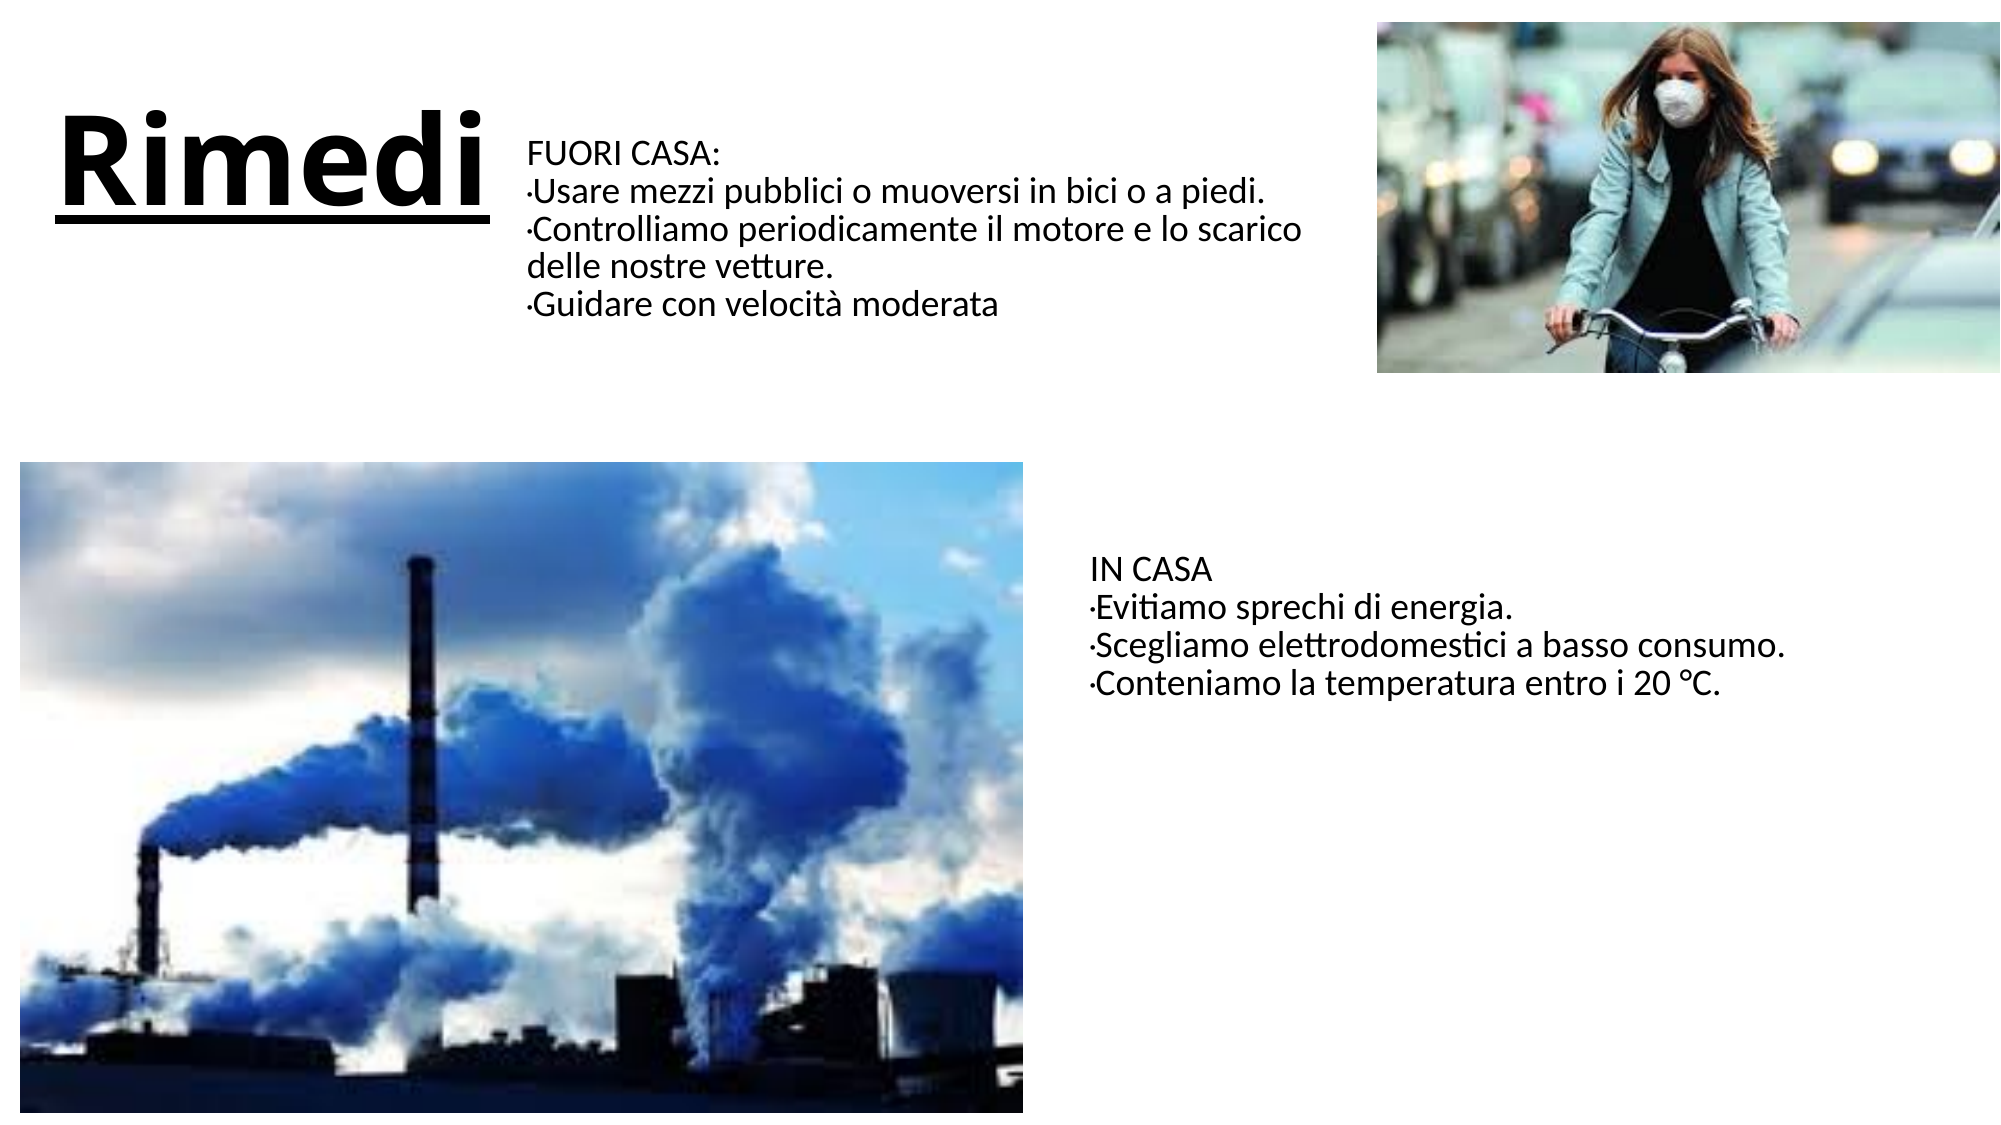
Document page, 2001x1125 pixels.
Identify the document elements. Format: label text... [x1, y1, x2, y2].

picture [20, 462, 1023, 1113]
picture [1377, 22, 2000, 373]
text_box IN CASA Evitiamo sprechi di energia. Scegliamo elettrodomestici a basso consumo. Conteniamo la temperatura entro i 20 °C. [1075, 508, 1969, 712]
text_box Rimedi [39, 64, 505, 251]
text_box FUORI CASA: Usare mezzi pubblici o muoversi in bici o a piedi. Controlliamo periodicamente il motore e lo scarico delle nostre vetture. Guidare con velocità moderata [512, 130, 1378, 334]
